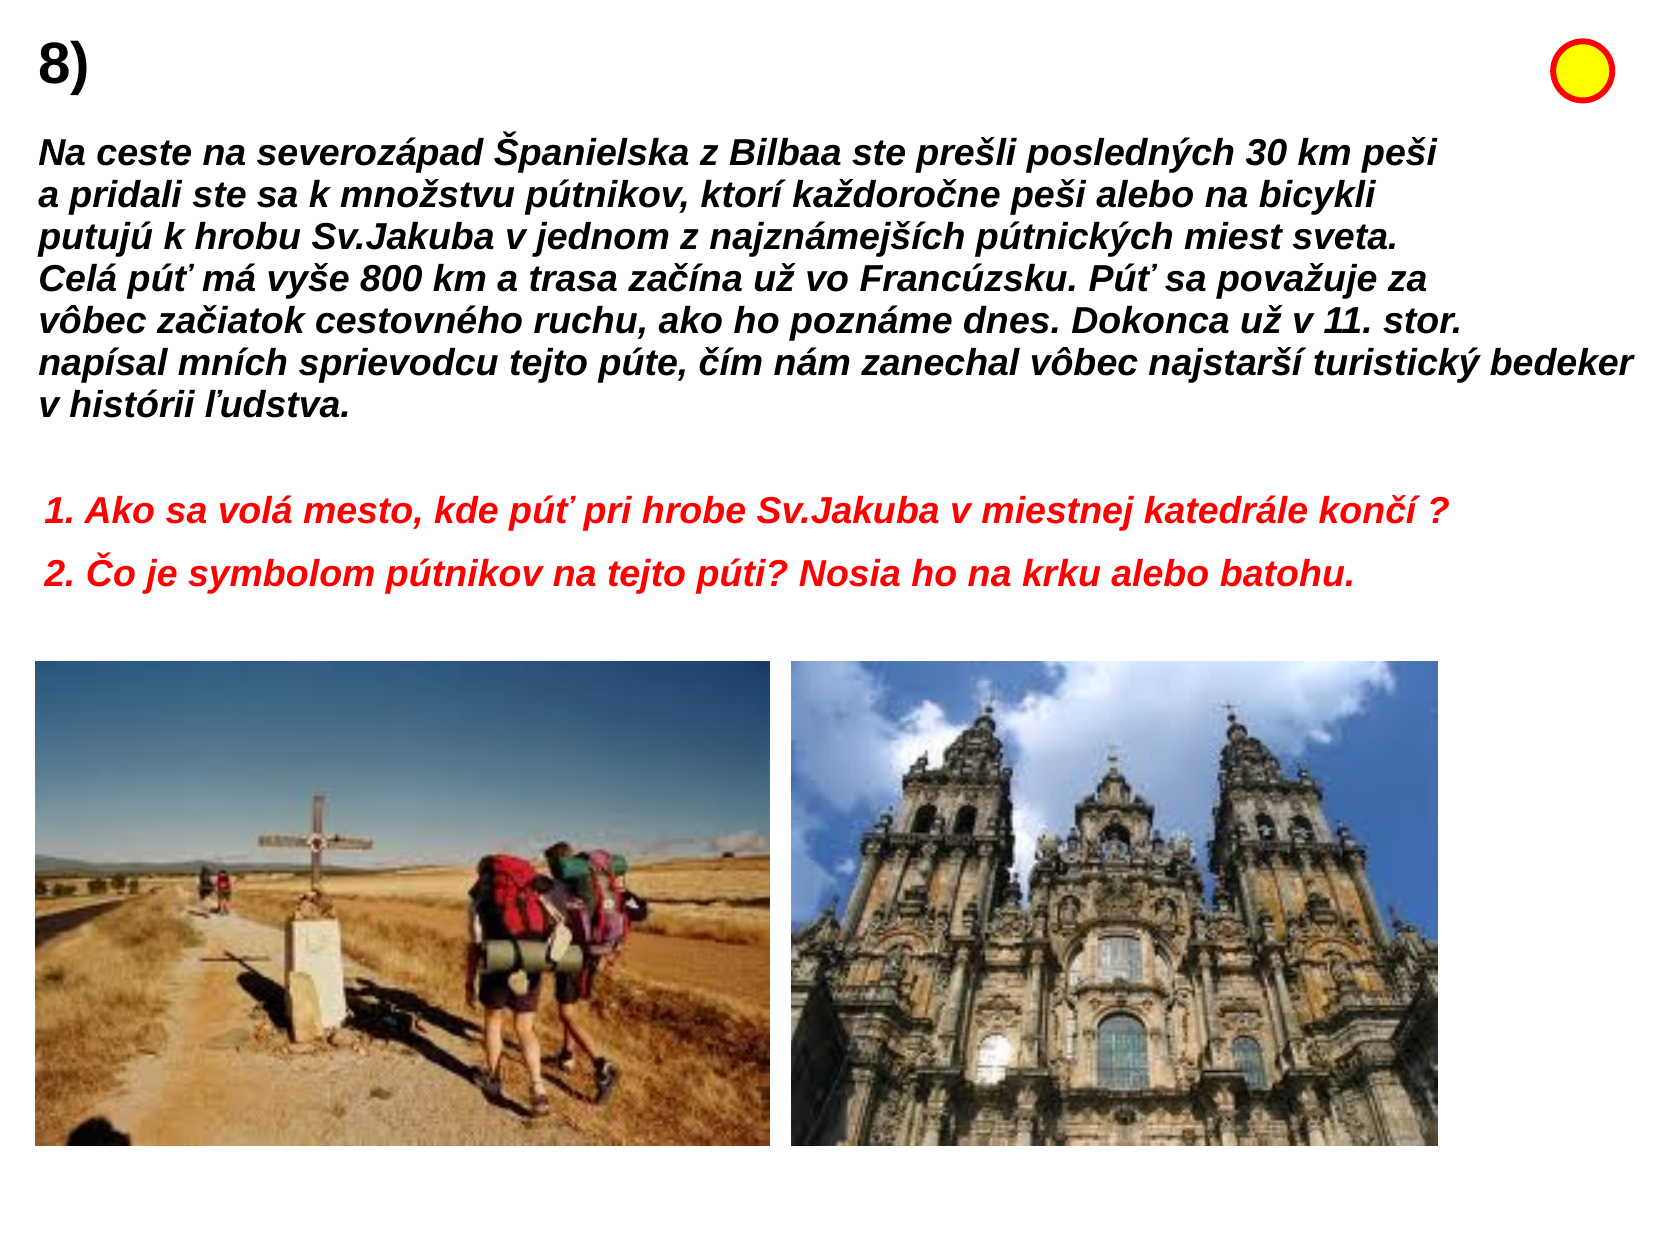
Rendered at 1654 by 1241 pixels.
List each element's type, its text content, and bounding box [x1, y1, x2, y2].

text_box [1553, 41, 1613, 101]
picture [791, 661, 1438, 1146]
text_box 1. Ako sa volá mesto, kde púť pri hrobe Sv.Jakuba v miestnej katedrále končí ? 2. Čo je symbolom pútnikov na tejto púti? Nosia ho na krku alebo batohu. [29, 460, 1601, 707]
text_box 8) [23, 23, 1123, 104]
picture [35, 661, 770, 1146]
text_box Na ceste na severozápad Španielska z Bilbaa ste prešli posledných 30 km peši a pridali ste sa k množstvu pútnikov, ktorí každoročne peši alebo na bicykli putujú k hrobu Sv.Jakuba v jednom z najznámejších pútnických miest sveta. Celá púť má vyše 800 km a trasa začína už vo Francúzsku. Púť sa považuje za vôbec začiatok cestovného ruchu, ako ho poznáme dnes. Dokonca už v 11. stor. napísal mních sprievodcu tejto púte, čím nám zanechal vôbec najstarší turistický bedeker v histórii ľudstva. [23, 124, 1654, 433]
